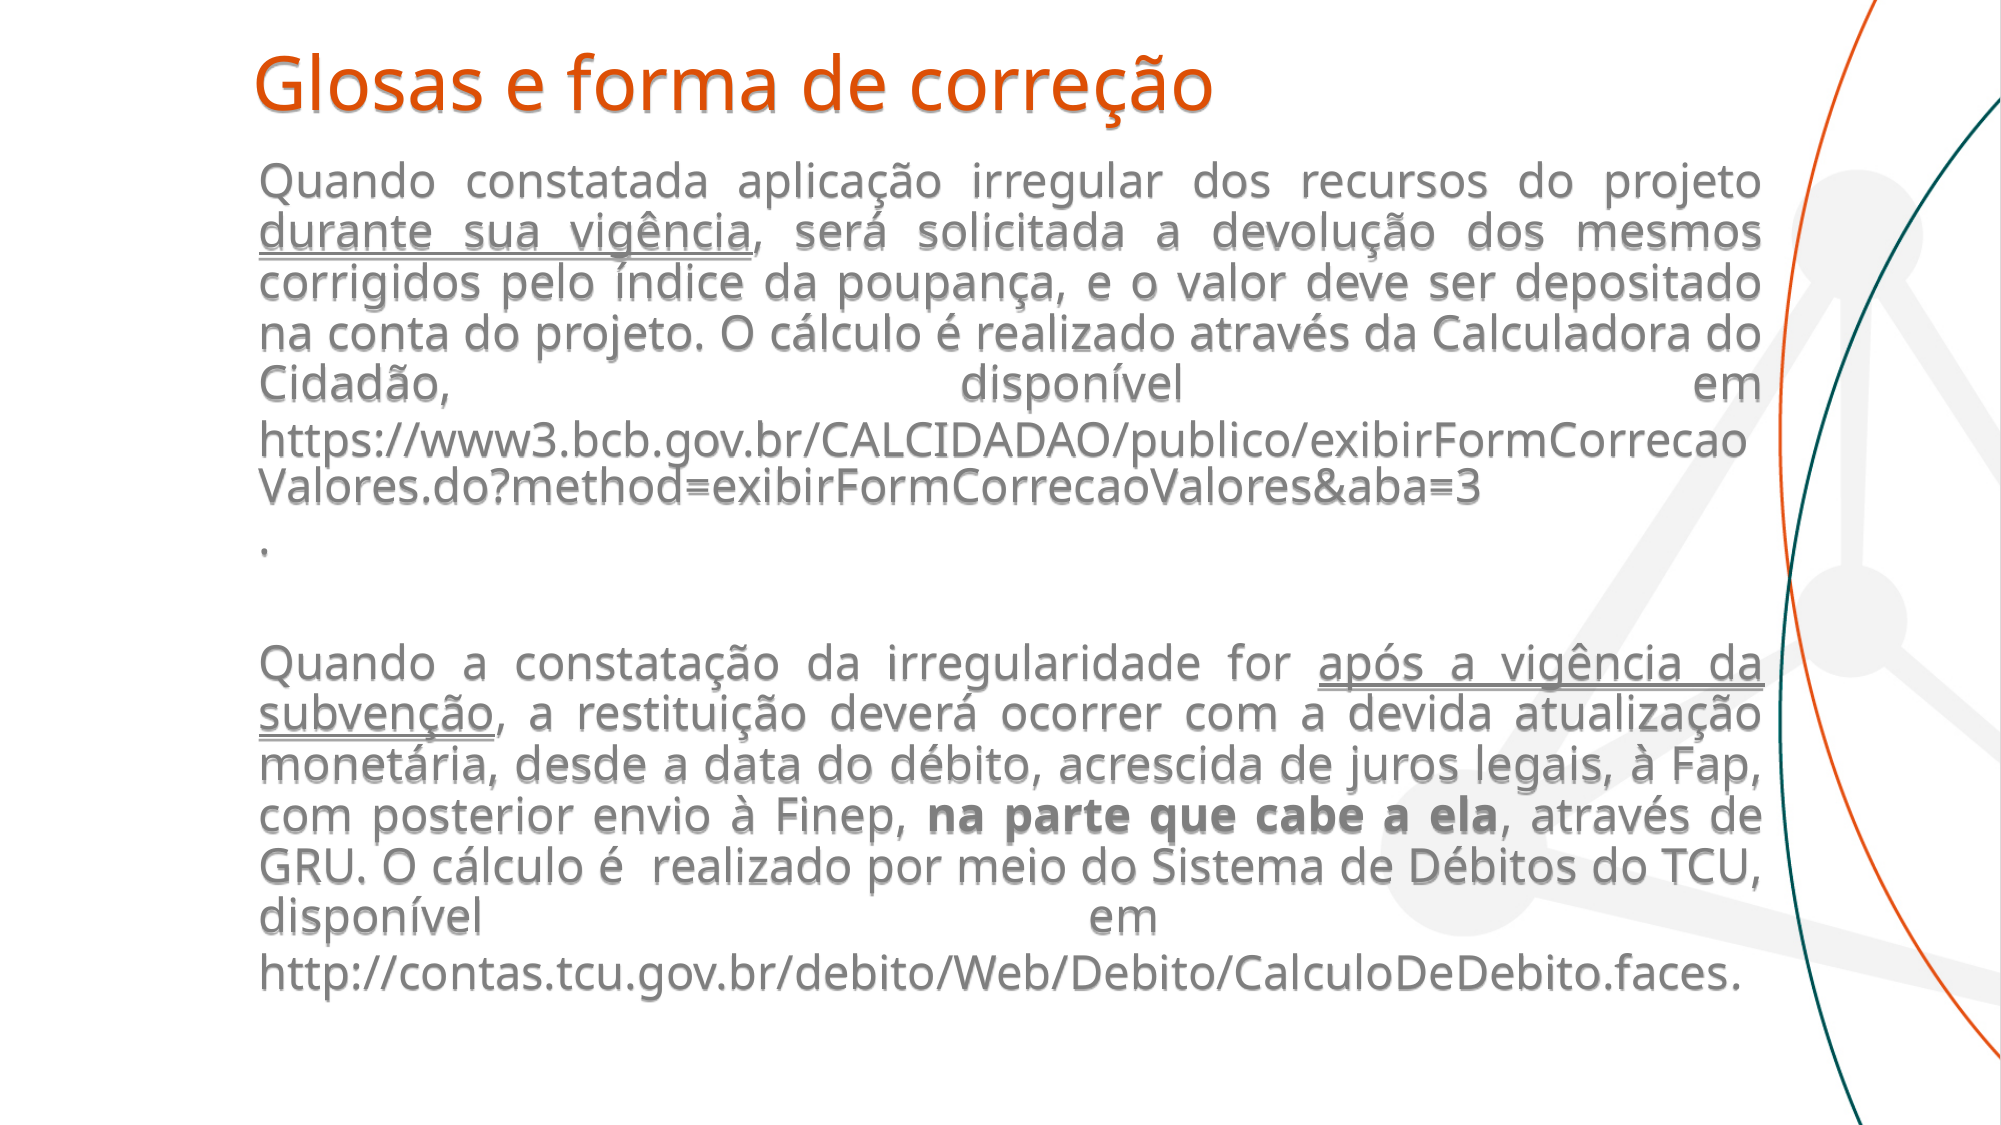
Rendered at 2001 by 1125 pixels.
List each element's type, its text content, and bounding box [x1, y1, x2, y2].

text_box Quando constatada aplicação irregular dos recursos do projeto durante sua vigência, será solicitada a devolução dos mesmos corrigidos pelo índice da poupança, e o valor deve ser depositado na conta do projeto. O cálculo é realizado através da Calculadora do Cidadão, disponível em https://www3.bcb.gov.br/CALCIDADAO/publico/exibirFormCorrecaoValores.do?method=exibirFormCorrecaoValores&aba=3. Quando a constatação da irregularidade for após a vigência da subvenção, a restituição deverá ocorrer com a devida atualização monetária, desde a data do débito, acrescida de juros legais, à Fap, com posterior envio à Finep, na parte que cabe a ela, através de GRU. O cálculo é realizado por meio do Sistema de Débitos do TCU, disponível em http://contas.tcu.gov.br/debito/Web/Debito/CalculoDeDebito.faces. [244, 149, 1780, 1012]
text_box Glosas e forma de correção [237, 27, 1250, 138]
